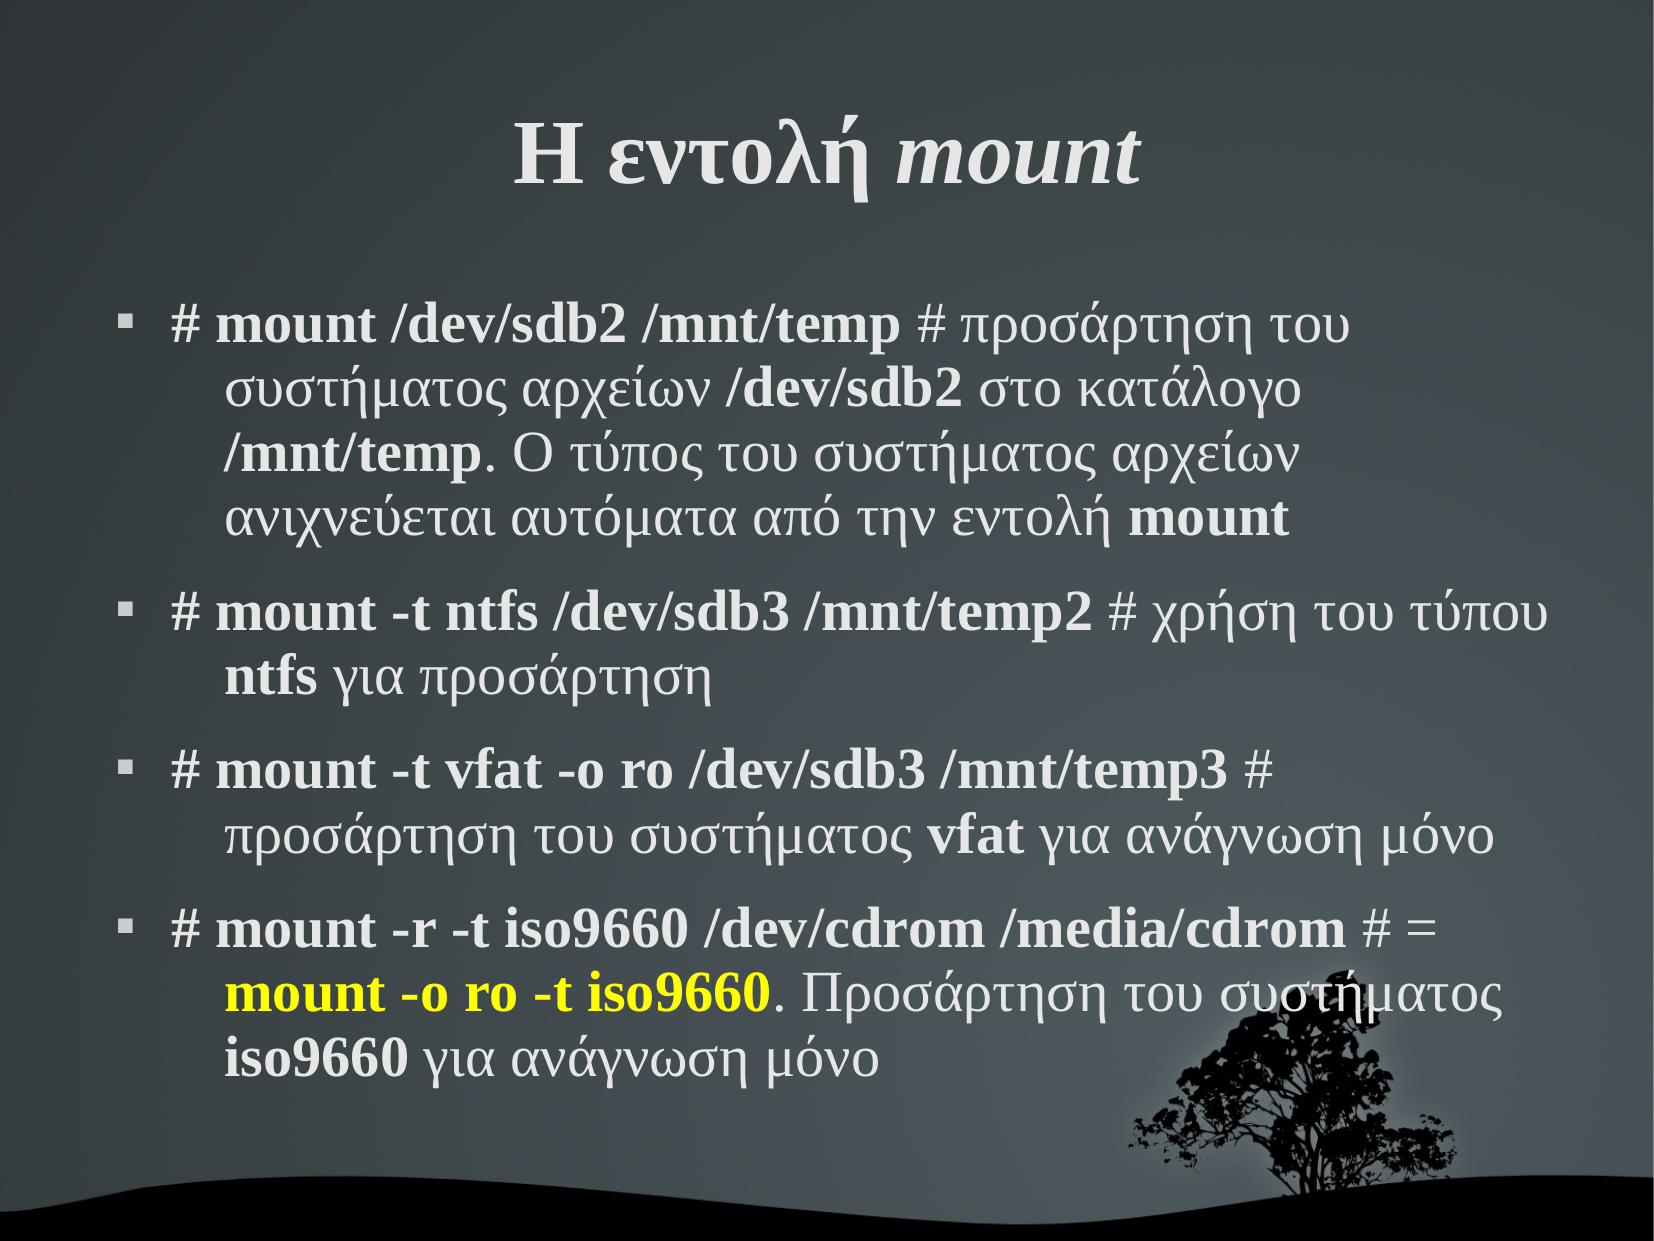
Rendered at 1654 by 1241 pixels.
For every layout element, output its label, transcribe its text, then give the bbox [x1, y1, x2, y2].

list # mount /dev/sdb2 /mnt/temp # προσάρτηση του συστήματος αρχείων /dev/sdb2 στο κατάλογο /mnt/temp. O τύπος του συστήματος αρχείων ανιχνεύεται αυτόματα από την εντολή mount # mount -t ntfs /dev/sdb3 /mnt/temp2 # χρήση του τύπου ntfs για προσάρτηση # mount -t vfat -o ro /dev/sdb3 /mnt/temp3 # προσάρτηση του συστήματος vfat για ανάγνωση μόνο # mount -r -t iso9660 /dev/cdrom /media/cdrom # = mount -o ro -t iso9660. Προσάρτηση του συστήματος iso9660 για ανάγνωση μόνο [82, 290, 1571, 1215]
picture [0, 0, 1654, 1241]
title H εντολή mount [82, 49, 1571, 257]
